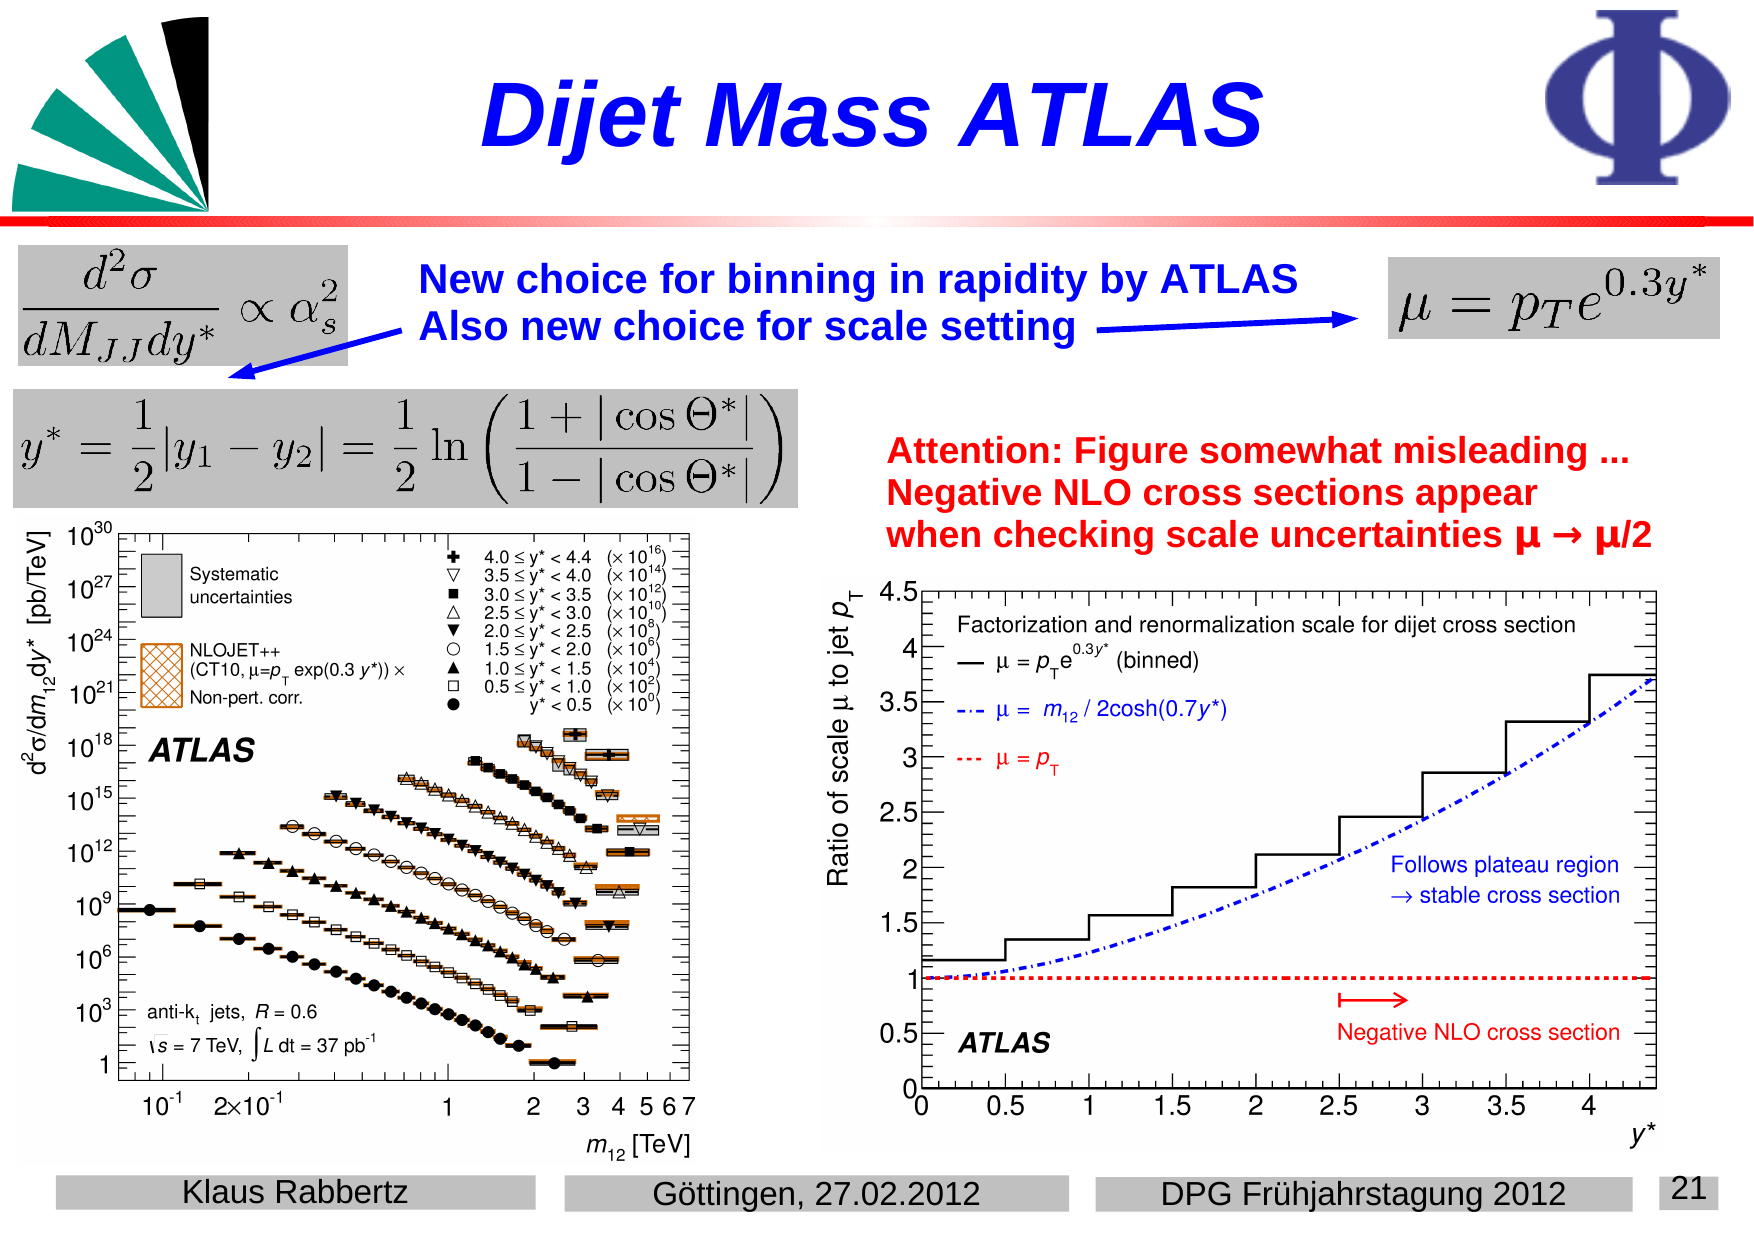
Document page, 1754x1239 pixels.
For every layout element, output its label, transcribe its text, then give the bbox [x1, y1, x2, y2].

picture [283, 349, 348, 367]
picture [12, 17, 209, 214]
picture [820, 577, 1666, 1153]
text_box New choice for binning in rapidity by ATLAS Also new choice for scale setting [406, 250, 1311, 355]
picture [18, 245, 348, 367]
picture [1387, 256, 1720, 339]
title Dijet Mass ATLAS [220, 16, 1525, 213]
picture [1545, 10, 1731, 185]
picture [12, 388, 798, 508]
text_box Attention: Figure somewhat misleading ... Negative NLO cross sections appear when checking scale uncertainties μ → μ/2 [874, 423, 1666, 563]
picture [17, 515, 697, 1165]
